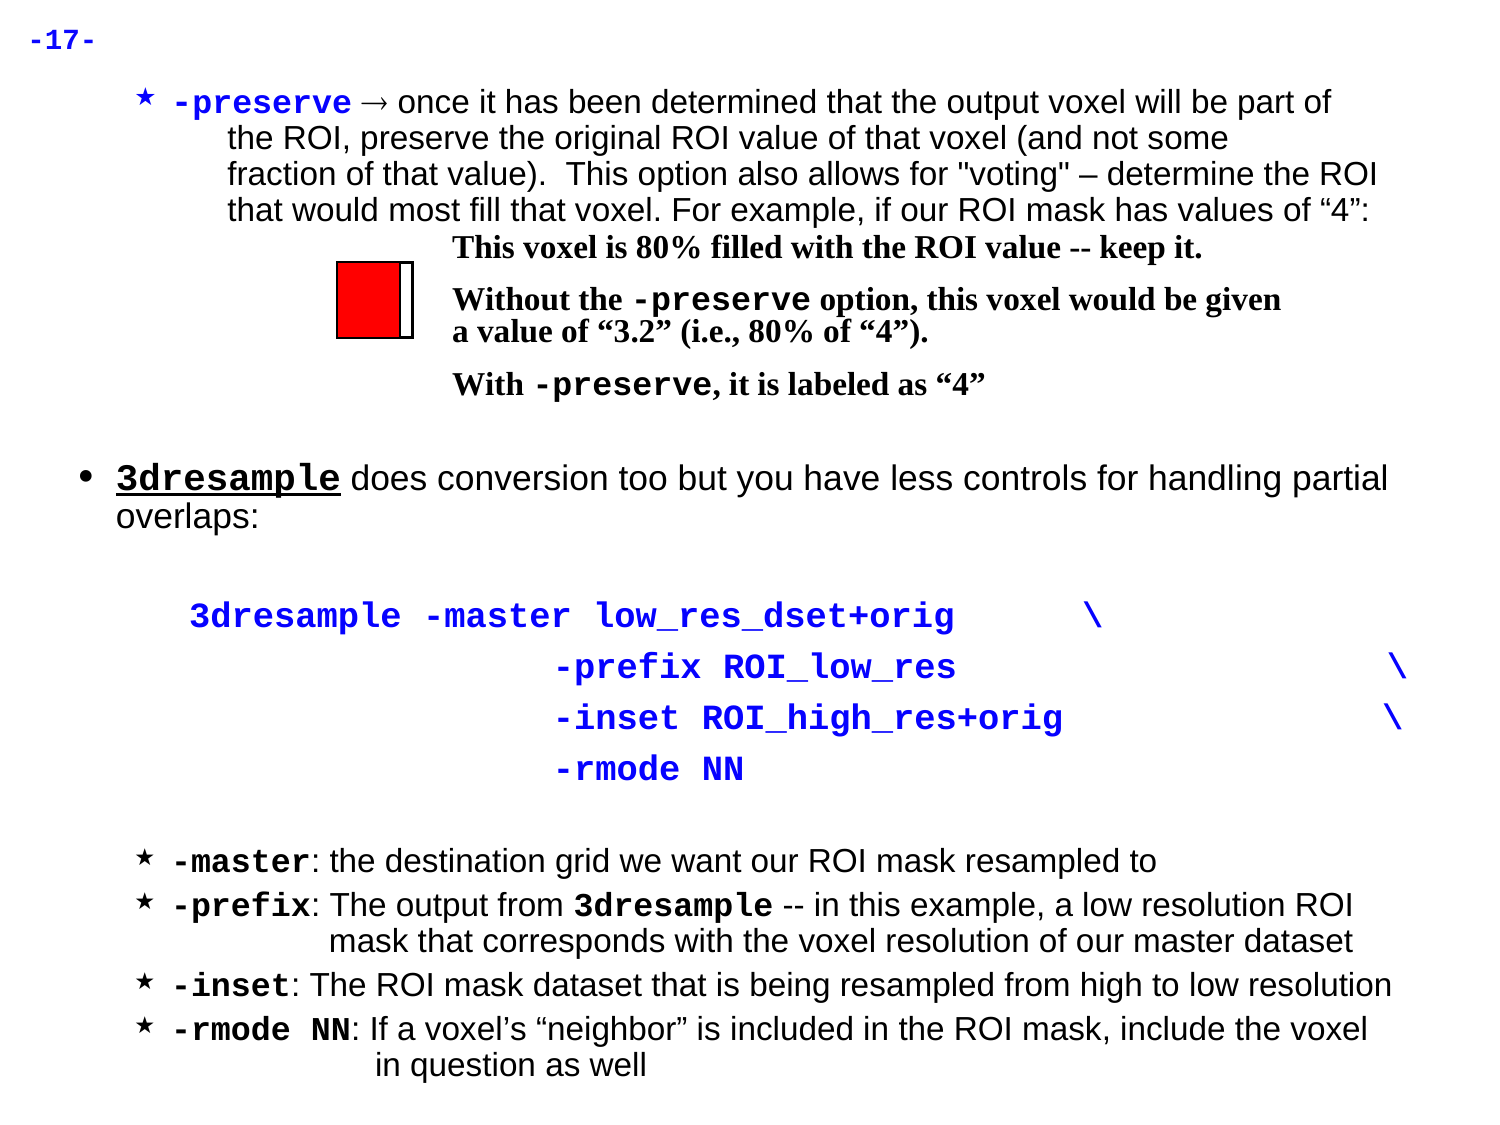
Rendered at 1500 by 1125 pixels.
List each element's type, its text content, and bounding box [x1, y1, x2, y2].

text_box [337, 262, 400, 338]
text_box This voxel is 80% filled with the ROI value -- keep it. Without the -preserve option, this voxel would be given a value of “3.2” (i.e., 80% of “4”). With -preserve, it is labeled as “4” [437, 224, 1300, 410]
list -preserve  once it has been determined that the output voxel will be part of the ROI, preserve the original ROI value of that voxel (and not some fraction of that value). This option also allows for "voting" – determine the ROI that would most fill that voxel. For example, if our ROI mask has values of “4”: 3dresample does conversion too but you have less controls for handling partial overlaps: 3dresample -master low_res_dset+orig \ -prefix ROI_low_res \ -inset ROI_high_res+orig \ -rmode NN -master: the destination grid we want our ROI mask resampled to -prefix: The output from 3dresample -- in this example, a low resolution ROI mask that corresponds with the voxel resolution of our master dataset -inset: The ROI mask dataset that is being resampled from high to low resolution -rmode NN: If a voxel’s “neighbor” is included in the ROI mask, include the voxel in question as well [62, 74, 1438, 1100]
